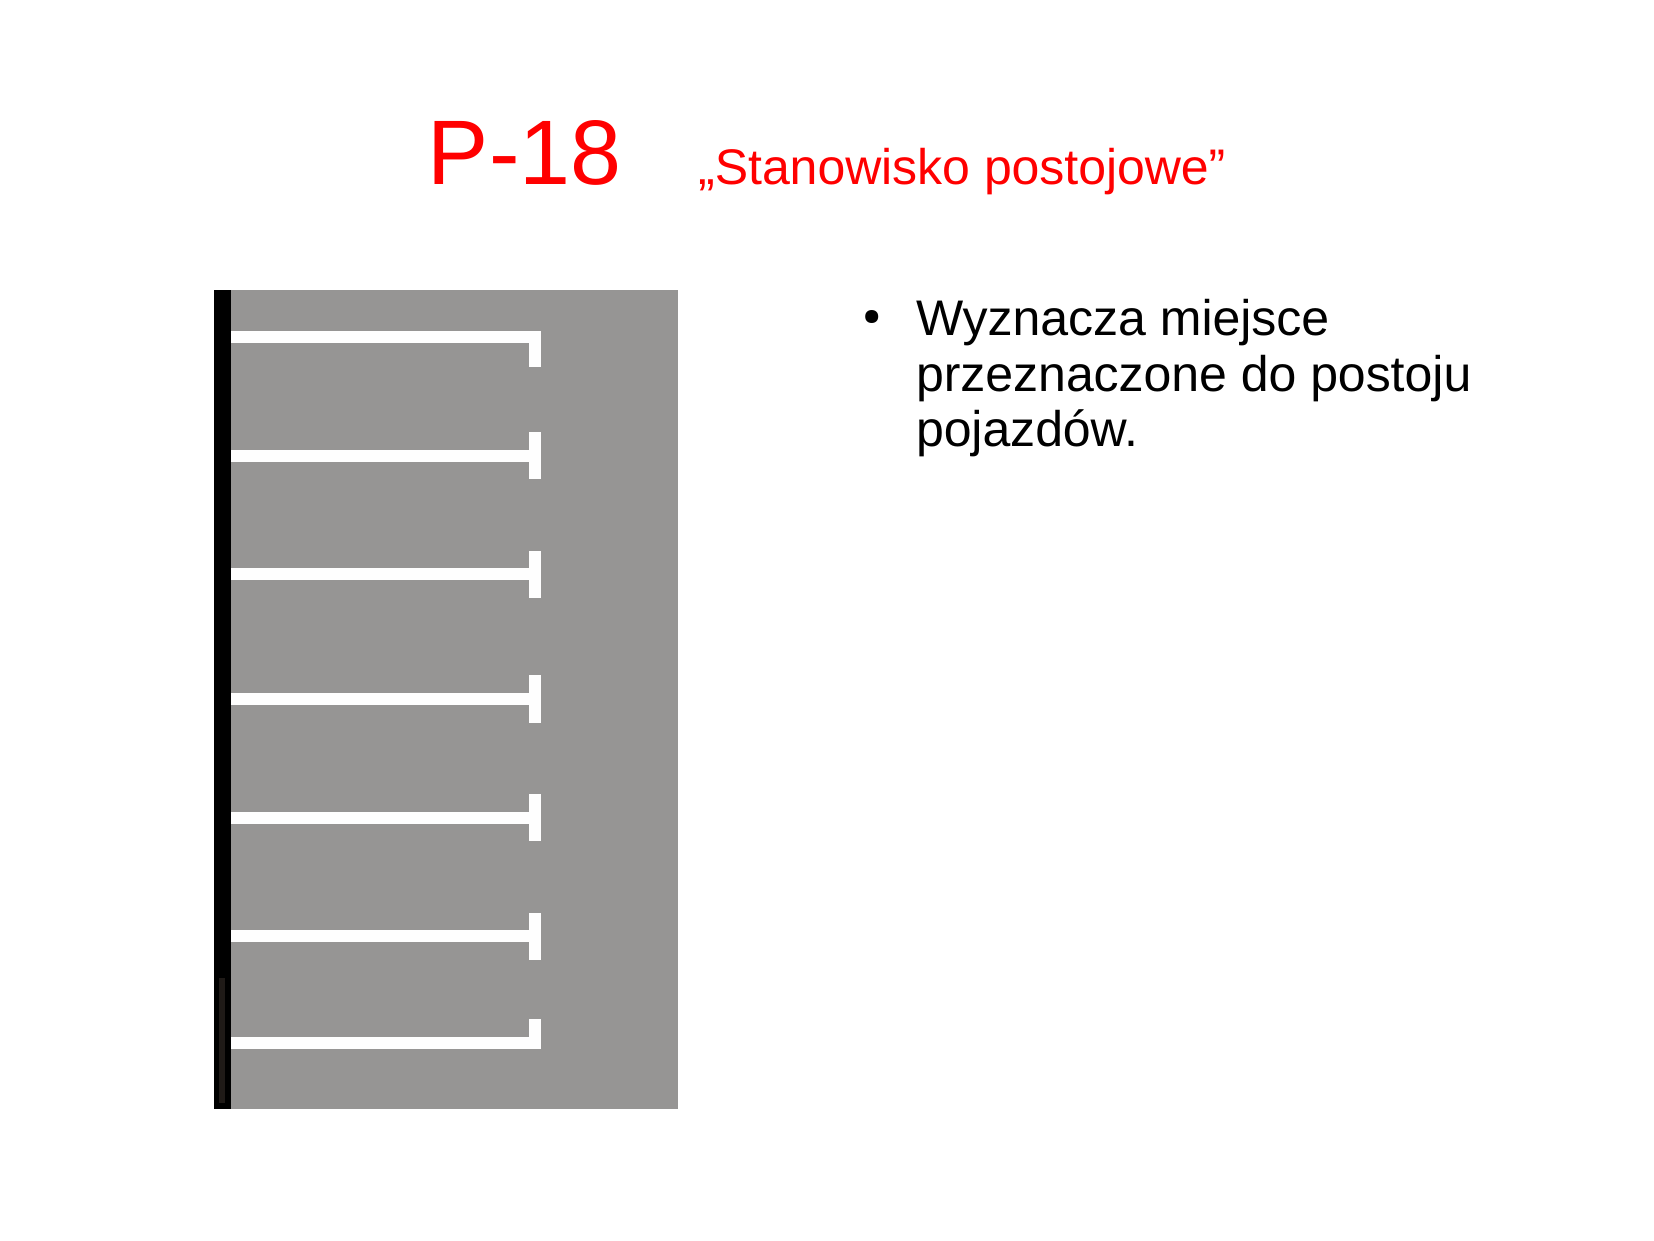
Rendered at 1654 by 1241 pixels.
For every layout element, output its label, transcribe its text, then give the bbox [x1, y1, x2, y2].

picture [214, 290, 678, 1109]
title P-18 „Stanowisko postojowe” [82, 56, 1571, 250]
list Wyznacza miejsce przeznaczone do postoju pojazdów. [845, 290, 1572, 1094]
